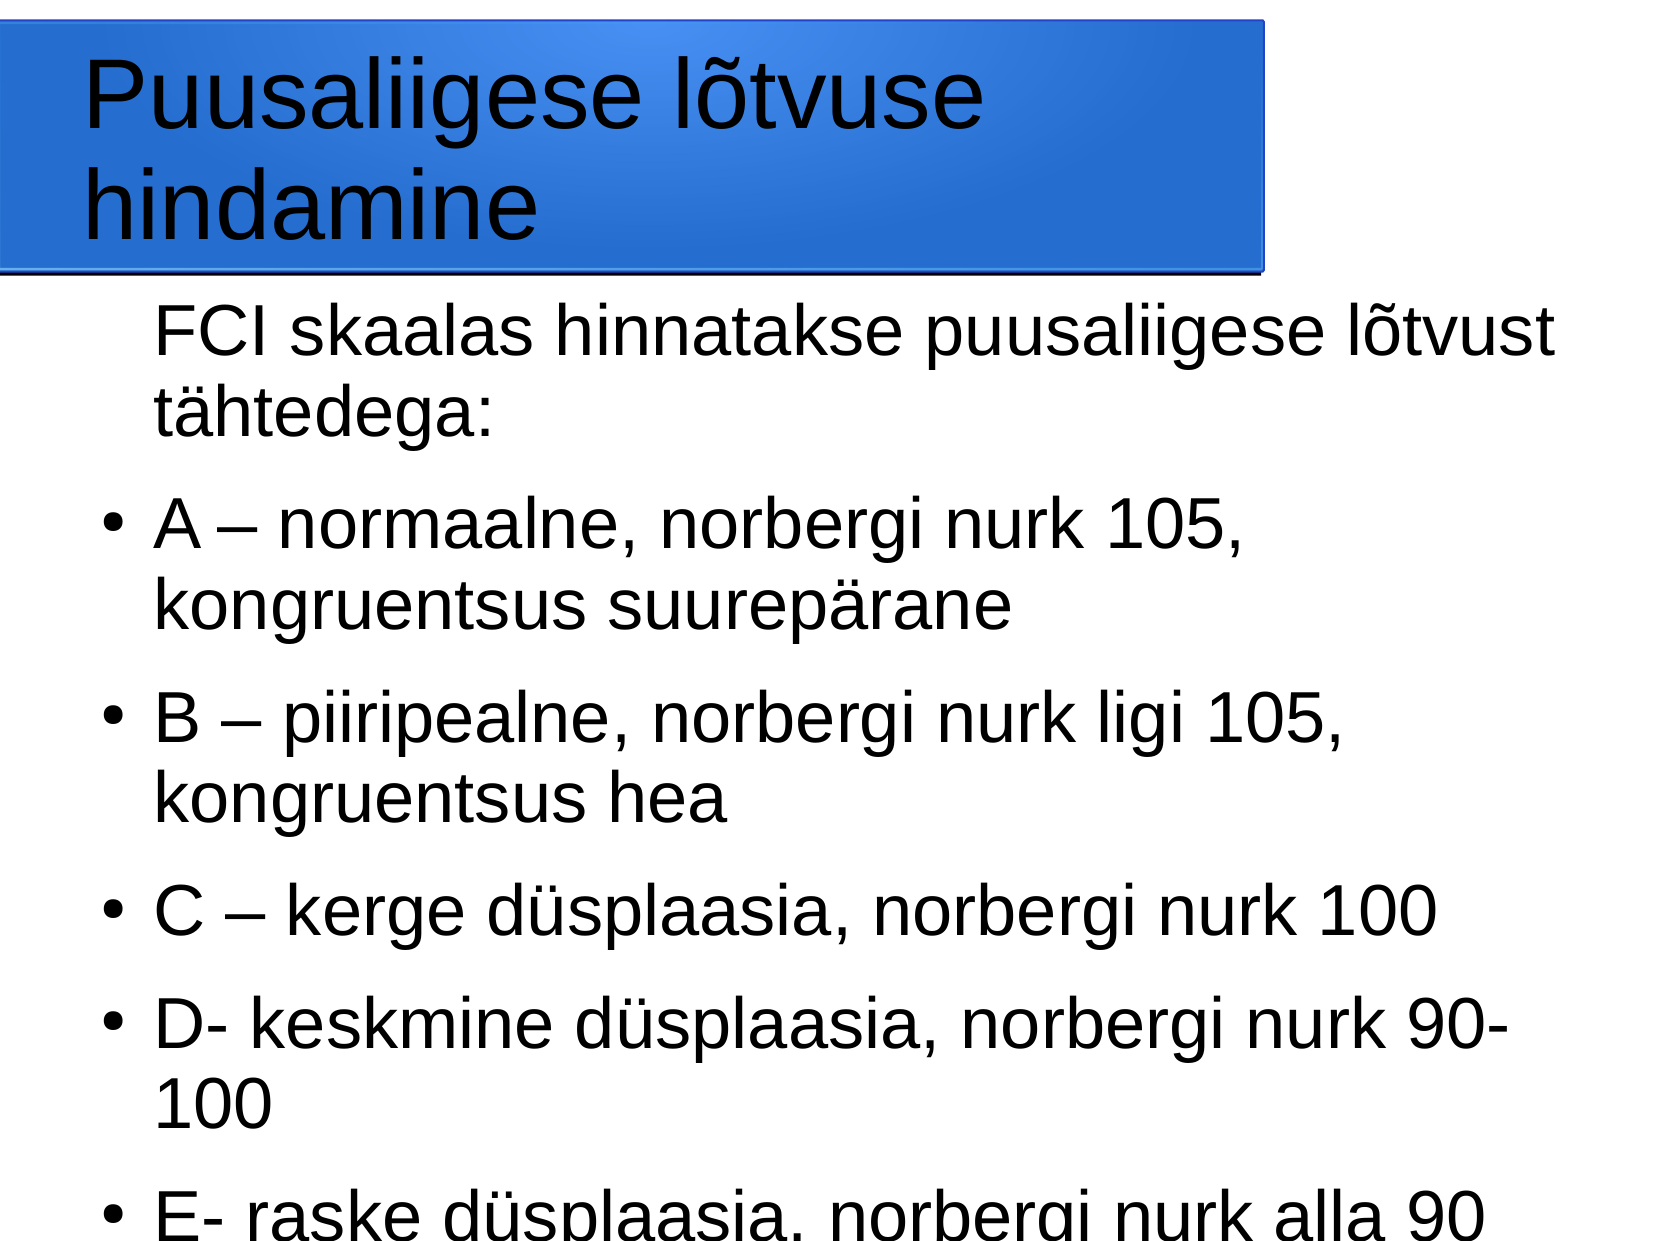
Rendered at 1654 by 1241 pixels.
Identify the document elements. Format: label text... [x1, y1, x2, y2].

title Puusaliigese lõtvuse hindamine [82, 38, 1235, 261]
list FCI skaalas hinnatakse puusaliigese lõtvust tähtedega: A – normaalne, norbergi nurk 105, kongruentsus suurepärane B – piiripealne, norbergi nurk ligi 105, kongruentsus hea C – kerge düsplaasia, norbergi nurk 100 D- keskmine düsplaasia, norbergi nurk 90-100 E- raske düsplaasia, norbergi nurk alla 90 [82, 290, 1571, 1241]
